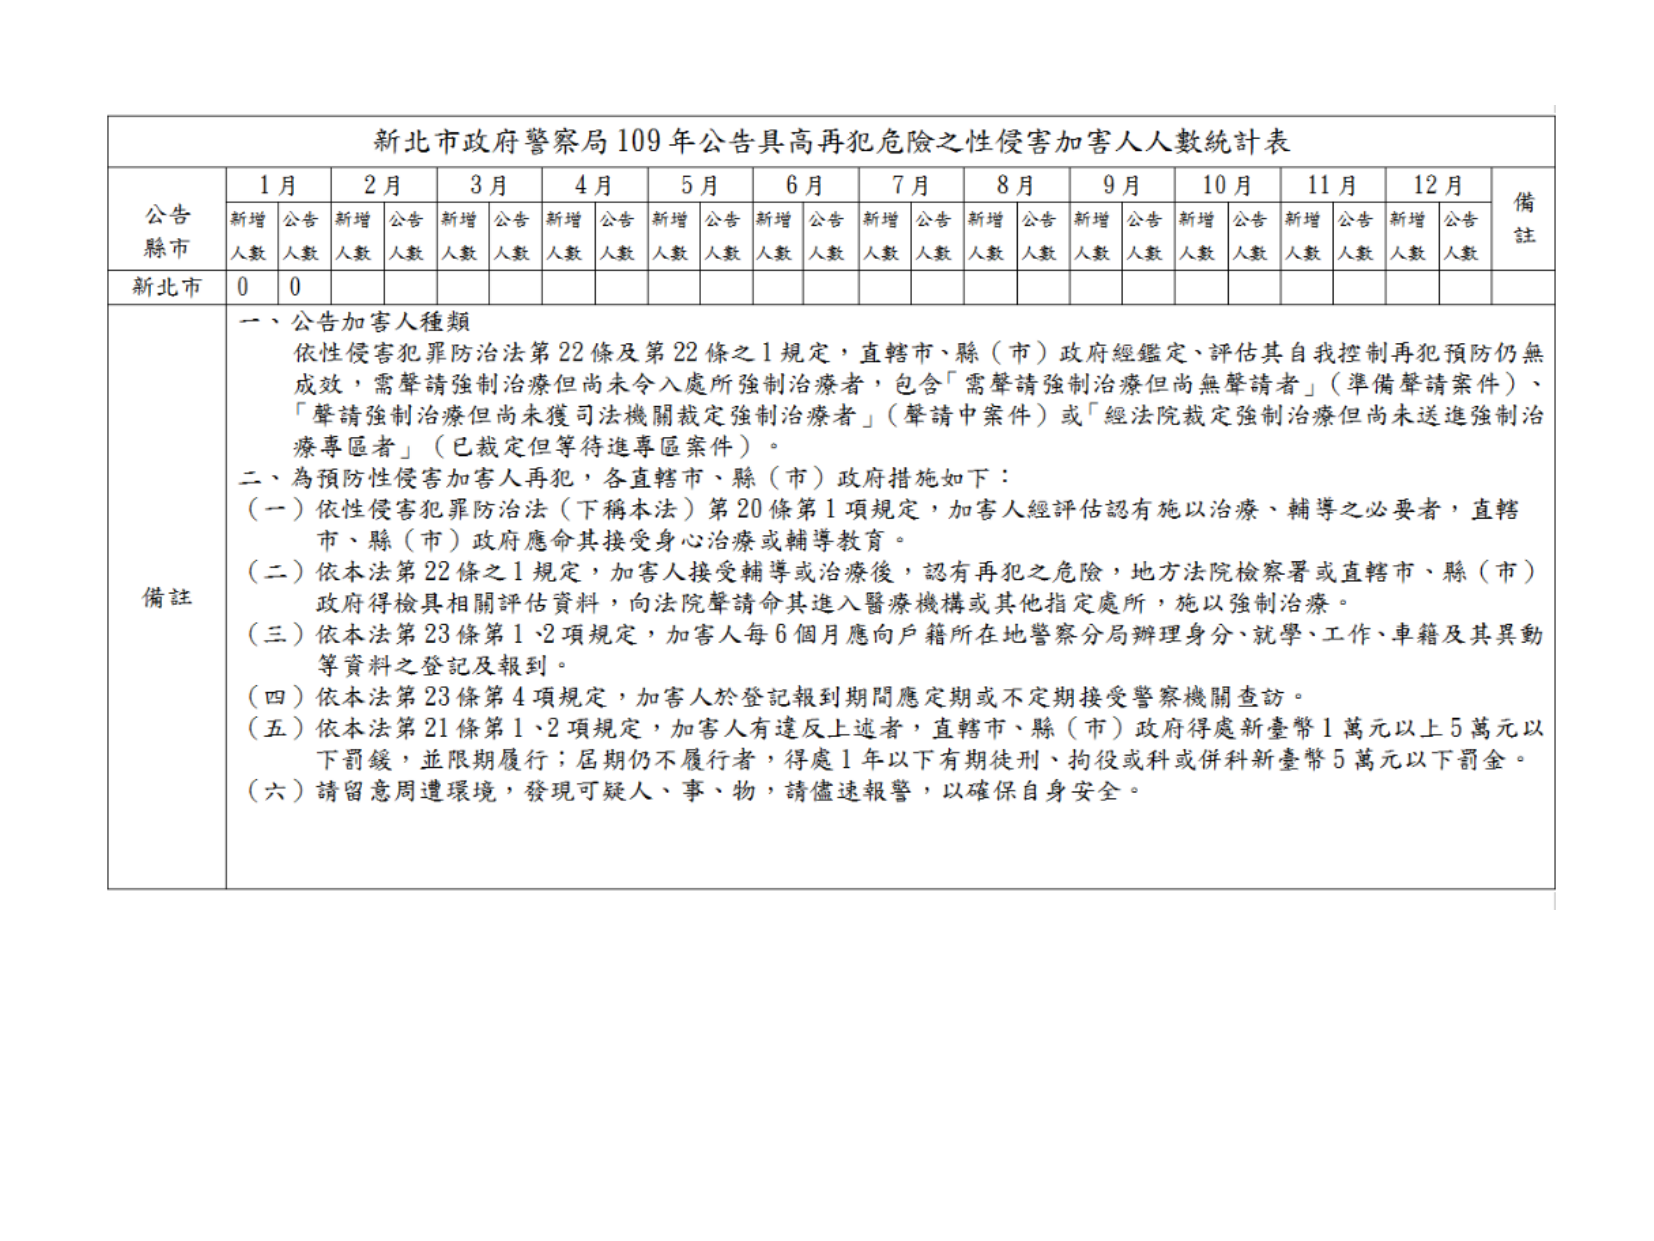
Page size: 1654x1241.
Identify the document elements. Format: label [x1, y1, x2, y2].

picture [102, 105, 1560, 910]
